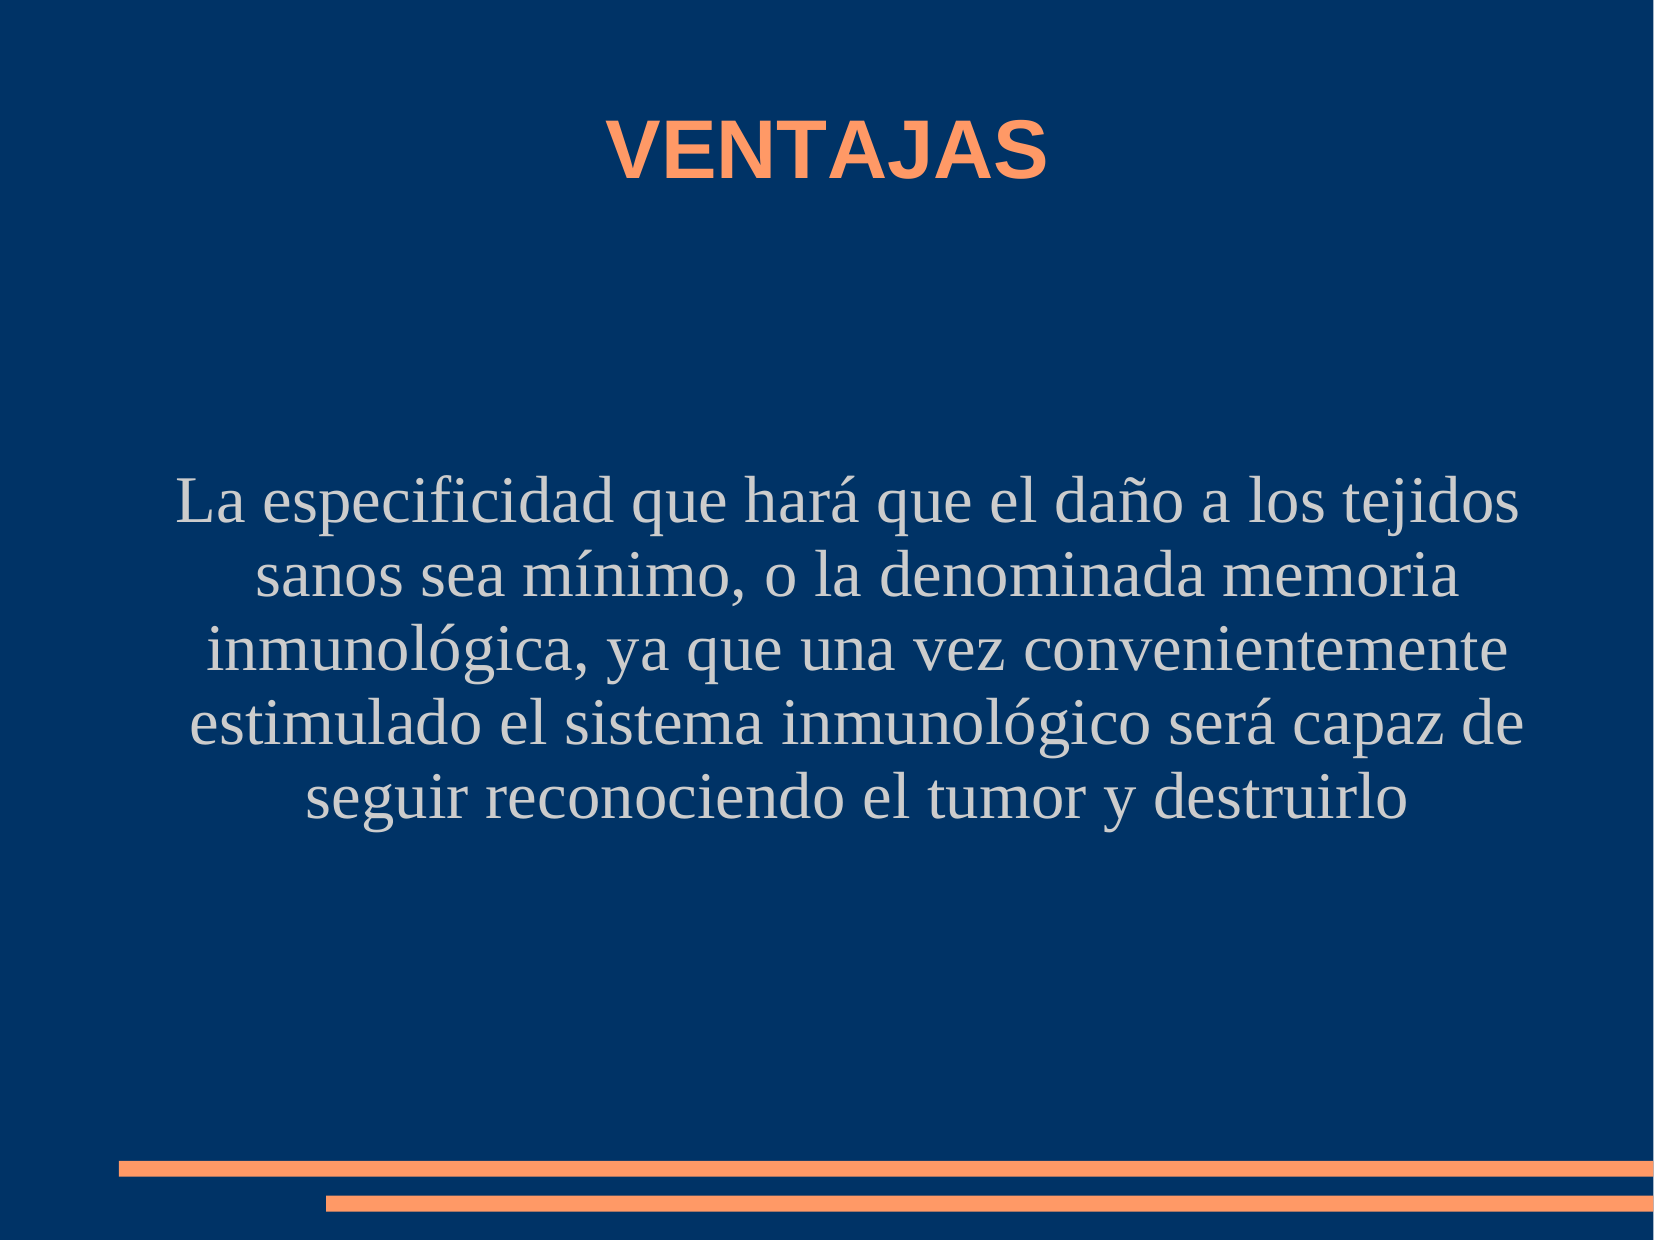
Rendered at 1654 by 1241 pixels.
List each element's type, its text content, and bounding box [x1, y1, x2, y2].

title VENTAJAS [121, 46, 1534, 254]
subtitle La especificidad que hará que el daño a los tejidos sanos sea mínimo, o la denominada memoria inmunológica, ya que una vez convenientemente estimulado el sistema inmunológico será capaz de seguir reconociendo el tumor y destruirlo [121, 322, 1561, 975]
